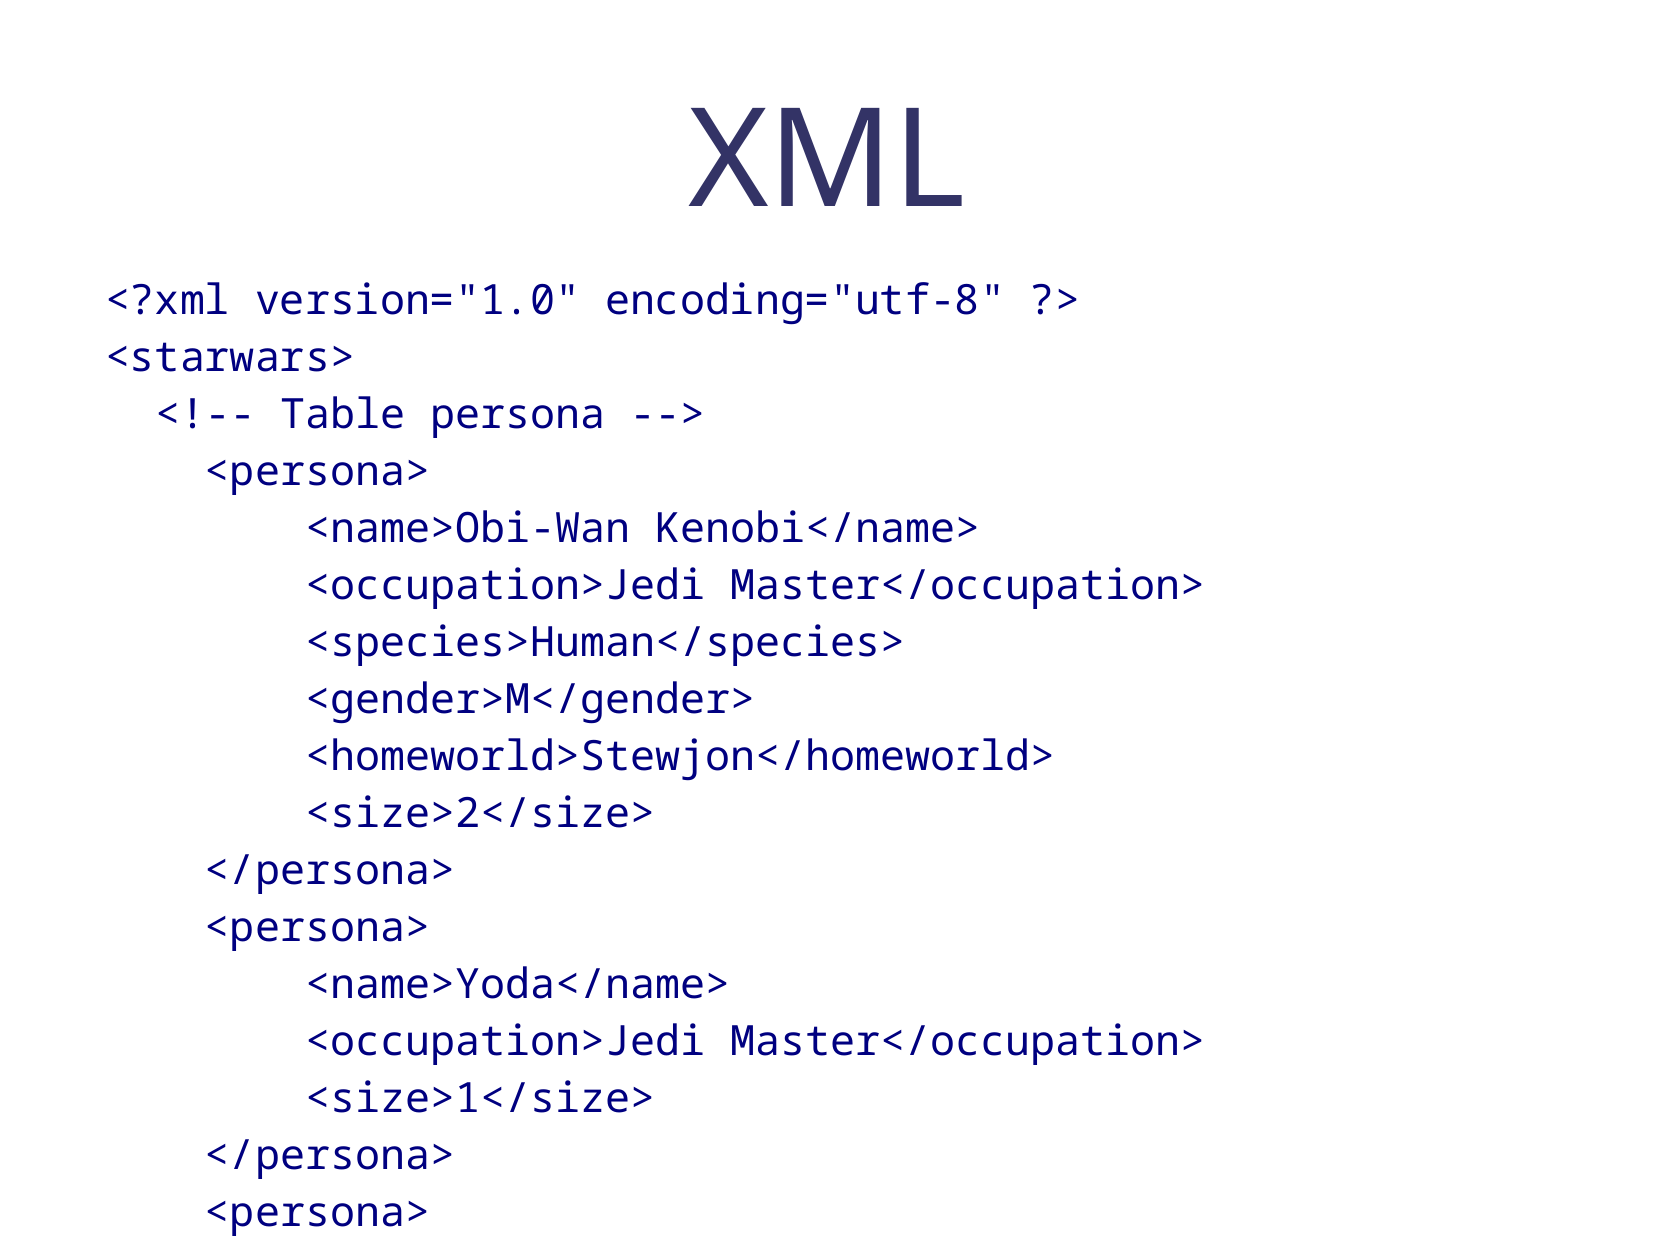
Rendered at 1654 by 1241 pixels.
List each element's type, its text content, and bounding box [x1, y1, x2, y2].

title XML [82, 56, 1571, 250]
text_box <?xml version="1.0" encoding="utf-8" ?> <starwars> <!-- Table persona --> <persona> <name>Obi-Wan Kenobi</name> <occupation>Jedi Master</occupation> <species>Human</species> <gender>M</gender> <homeworld>Stewjon</homeworld> <size>2</size> </persona> <persona> <name>Yoda</name> <occupation>Jedi Master</occupation> <size>1</size> </persona> <persona> <name>Jabba</name> <occupation>crime lord</occupation> <species>Hutt</species> <homeworld>Nal Hutta</homeworld> <size>4</size> </persona> <persona> <name>Chewbacca</name> <occupation>co-pilot</occupation> <species>Wookiee</species> <gender>M</gender> <homeworld>Kashyyyk</homeworld> <size>2</size> </persona> <persona> <name>Luke Skywalker</name> <occupation>Jedi Knight</occupation> <species>Human</species> <gender>M</gender> <homeworld>Tatooine</homeworld> <size>2</size> </persona> <persona> <name>PadmÃ© Amidala</name> <occupation>queen</occupation> <species>Human</species> <gender>F</gender> <homeworld>Naboo</homeworld> <size>2</size> </persona> <persona> <name>Han Solo</name> <occupation>smuggler</occupation> <species>Human</species> <gender>M</gender> <homeworld>Corellia</homeworld> <size>2</size> </persona> <persona> <name>Jango Fett</name> <occupation>bounty hunter</occupation> <species>Human</species> <gender>M</gender> <homeworld>Concord Dawn</homeworld> <size>2</size> </persona> <persona> <name>Leia Organa</name> <occupation>princess</occupation> <species>Human</species> <gender>F</gender> <homeworld>Alderaan</homeworld> <size>2</size> </persona> <persona> <name>Admiral Akbar</name> <occupation>admiral</occupation> <species>Mon Calamari</species> <gender>M</gender> <homeworld>Dac</homeworld> <size>2</size> </persona> <persona> <name>R2-D2</name> <occupation>astromech</occupation> <species>droid</species> <homeworld>Naboo</homeworld> <size>1</size> </persona> <persona> <name>C-3PO</name> <occupation>protocol droid</occupation> <species>droid</species> <homeworld>Affa</homeworld> <size>2</size> </persona> <persona> <name>Jar Jar Binks</name> <occupation>senator</occupation> <species>Gungan</species> <gender>M</gender> <homeworld>Naboo</homeworld> <size>2</size> </persona> <persona> <name>Chirpa</name> <occupation>tribal chief</occupation> <species>Ewok</species> <gender>M</gender> <homeworld>Endor</homeworld> <size>1</size> </persona> <persona> <name>Max Rebo</name> <occupation>musician</occupation> <species>Ortolan</species> <gender>M</gender> <homeworld>Orto</homeworld> <size>2</size> </persona> <persona> <name>Droopy McCool</name> <occupation>musician</occupation> <species>Kitonak</species> <gender>M</gender> <size>1</size> </persona> <persona> <name>Sy Snootles</name> <occupation>singer</occupation> <gender>F</gender> <size>2</size> </persona> <persona> <name>Anakin Skywalker</name> <occupation>Jedi Knight</occupation> <species>Human</species> <gender>M</gender> <homeworld>Tatooine</homeworld> <size>2</size> </persona> <!-- Table species --> <species> <species>Human</species> <type>humanoid</type> <sentient>1</sentient> <homeworld>Coruscant</homeworld> <size>2</size> <lifespan>100</lifespan> </species> <species> <species>Ewok</species> <type>furry biped</type> <sentient>1</sentient> <homeworld>Endor</homeworld> <size>1</size> </species> <species> <species>Gungan</species> <type>humanoid</type> <sentient>1</sentient> <homeworld>Naboo</homeworld> <size>2</size> <lifespan>100</lifespan> </species> [90, 262, 1654, 1241]
